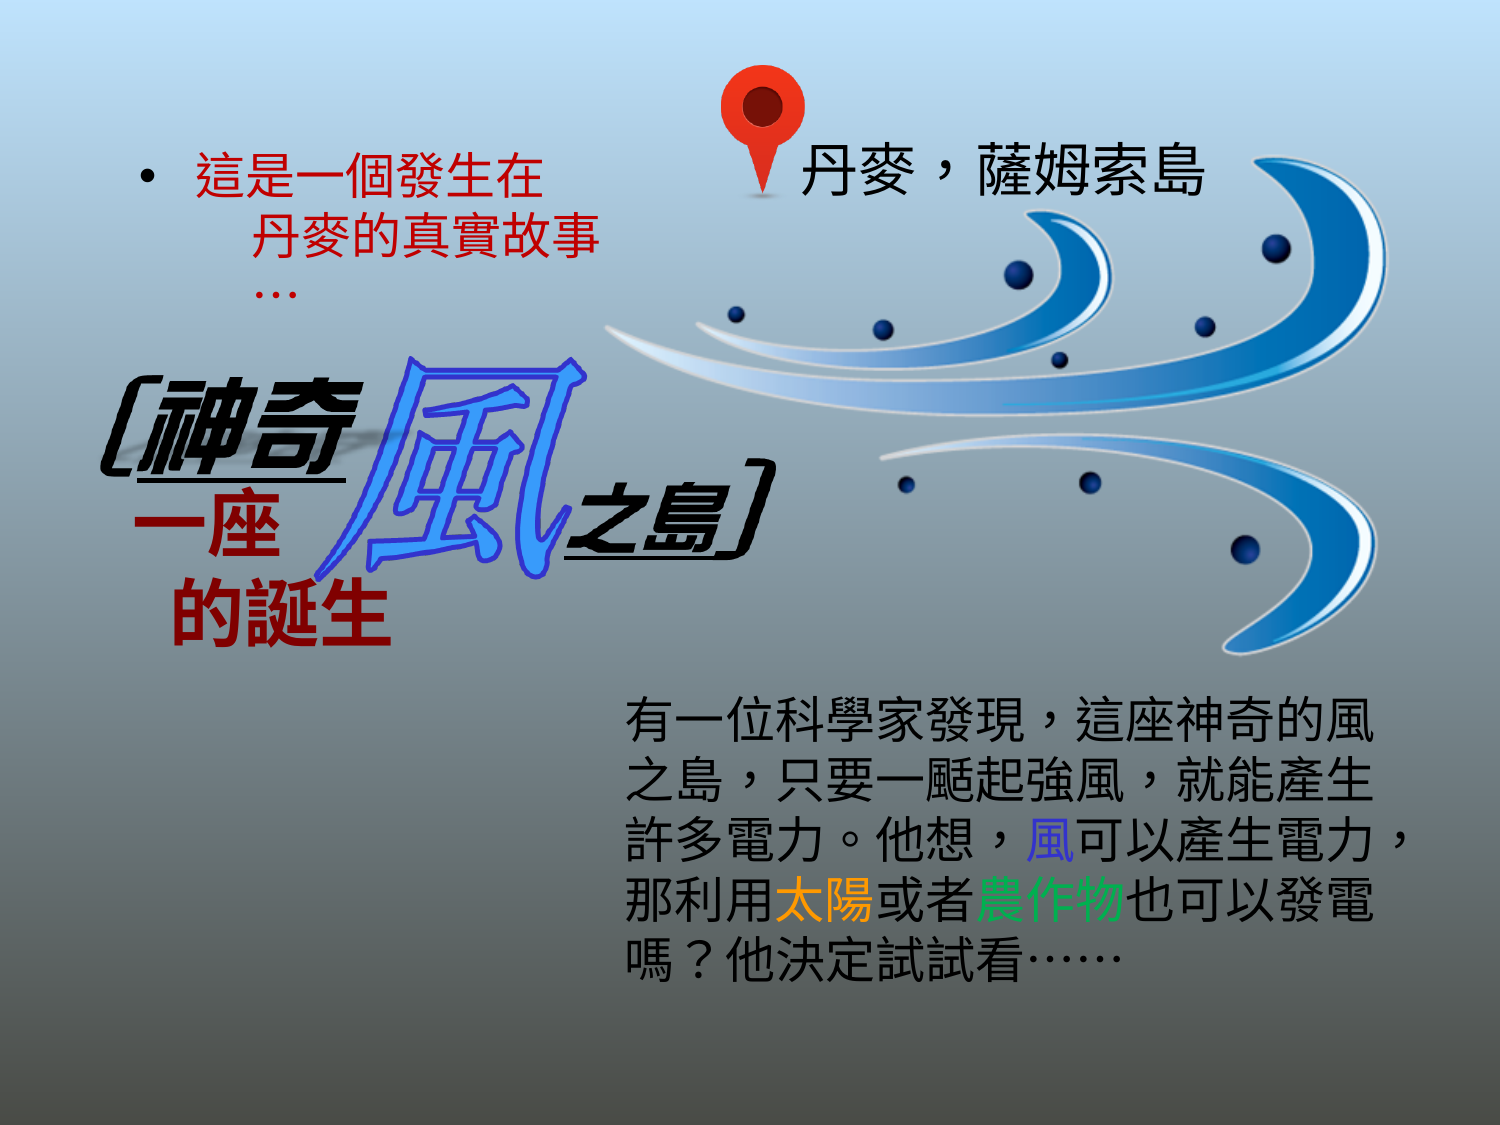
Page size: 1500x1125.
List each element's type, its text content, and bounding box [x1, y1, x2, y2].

text_box 有一位科學家發現，這座神奇的風之島，只要一颳起強風，就能產生許多電力。他想，風可以產生電力，那利用太陽或者農作物也可以發電嗎？他決定試試看…… [610, 681, 1435, 996]
text_box 這是一個發生在 丹麥的真實故事… [123, 137, 628, 255]
text_box 丹麥，薩姆索島 [785, 125, 1223, 210]
picture [0, 30, 1397, 831]
title 一座 的誕生 [833, 468, 1365, 586]
